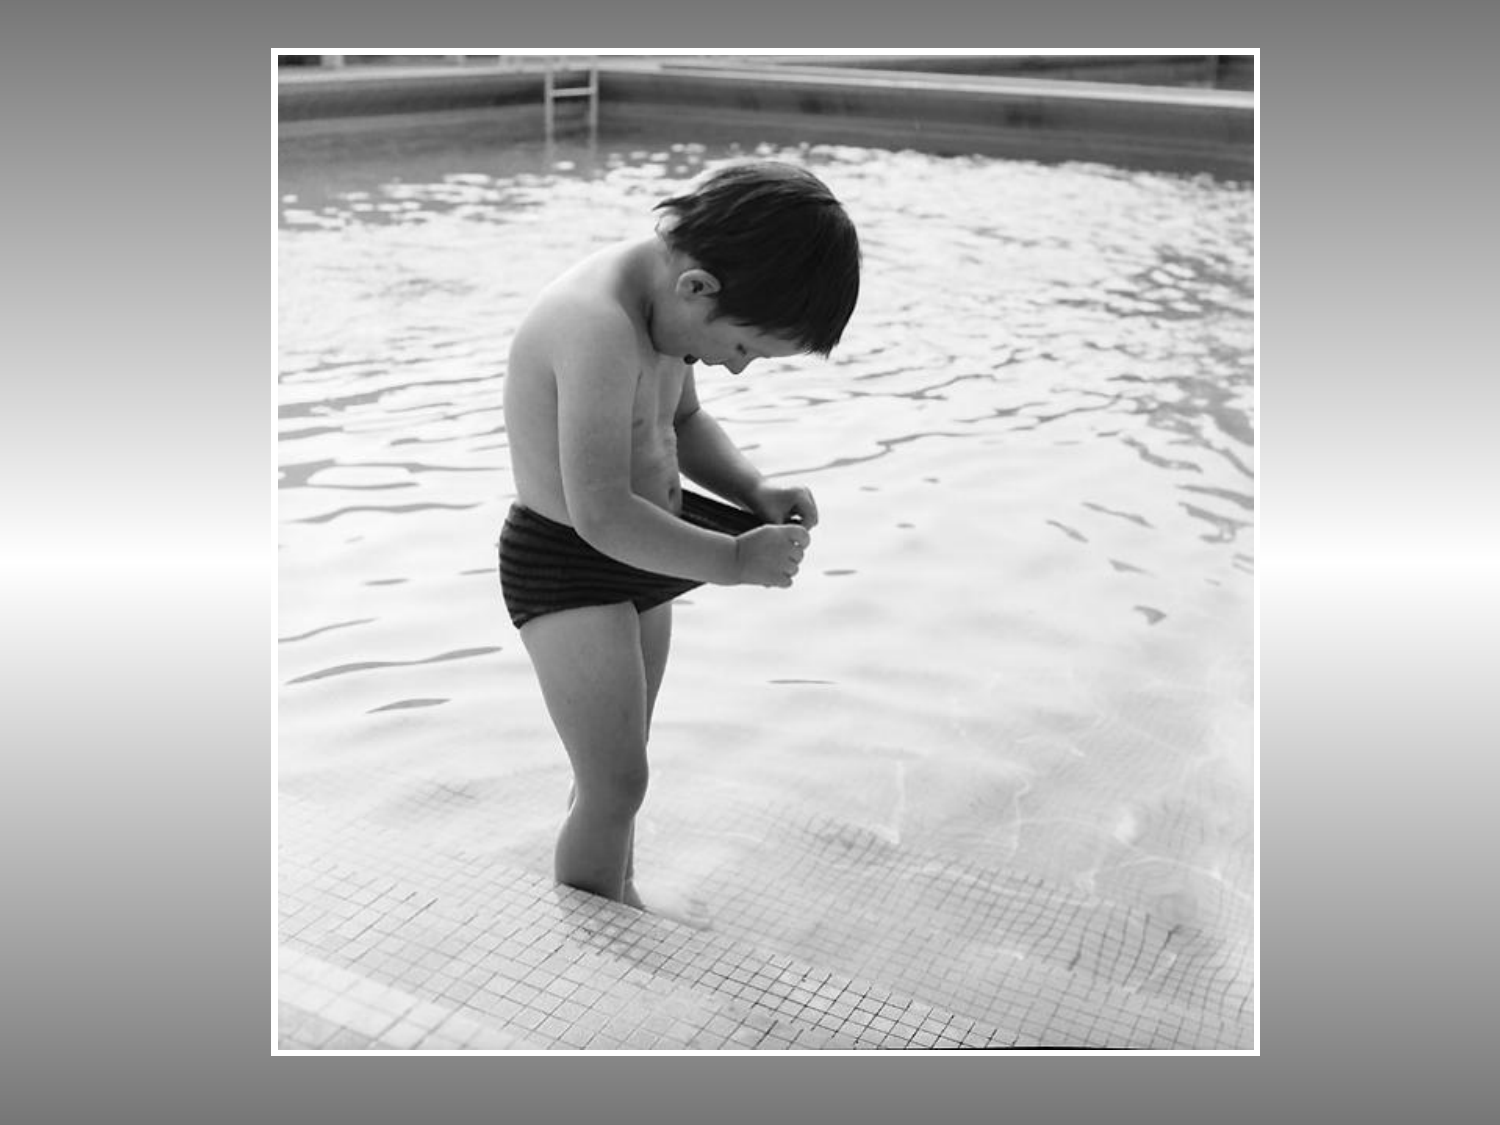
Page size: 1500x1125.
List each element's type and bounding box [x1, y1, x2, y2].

picture [277, 54, 1254, 1051]
